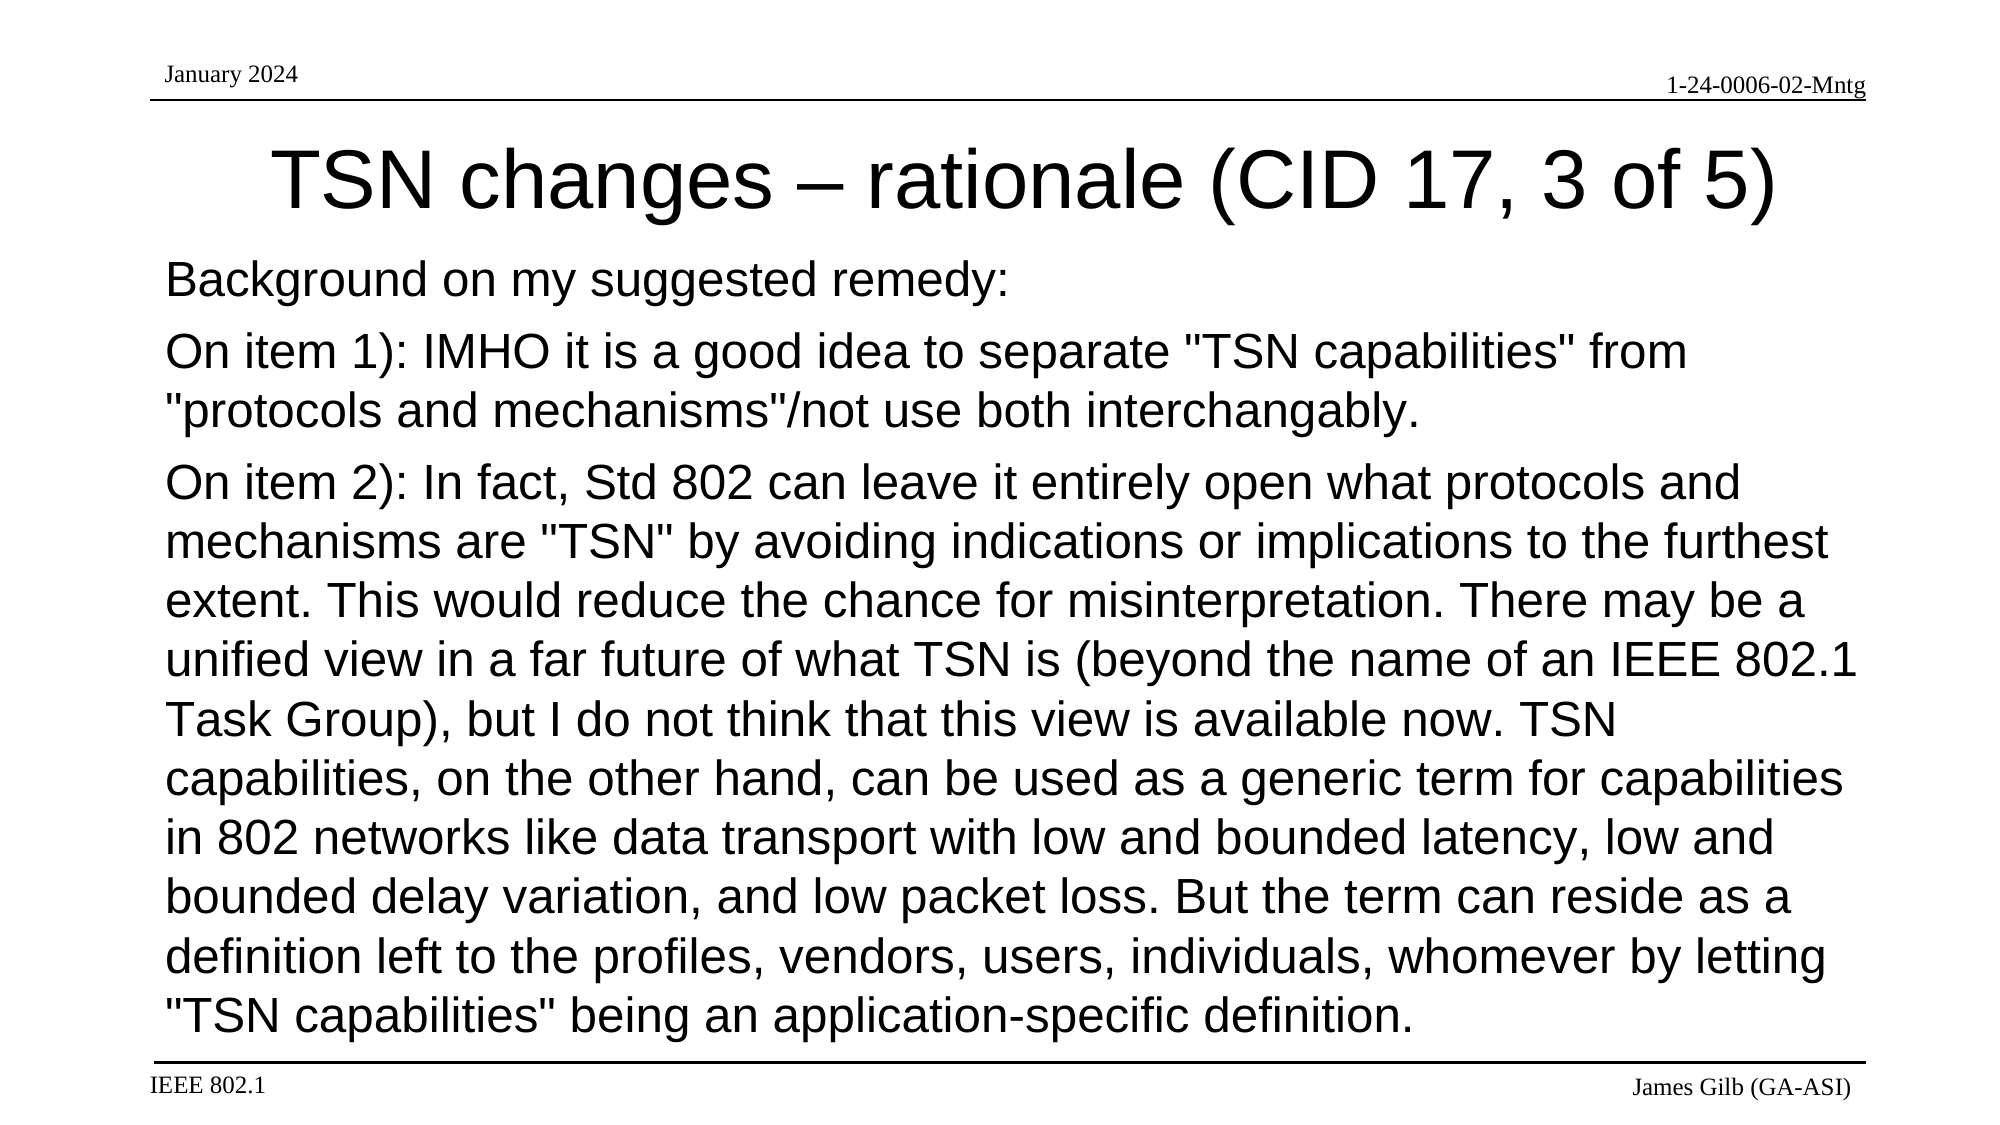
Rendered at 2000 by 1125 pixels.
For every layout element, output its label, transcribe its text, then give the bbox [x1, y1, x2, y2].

title TSN changes – rationale (CID 17, 3 of 5) [150, 112, 1900, 238]
list Background on my suggested remedy: On item 1): IMHO it is a good idea to separate "TSN capabilities" from "protocols and mechanisms"/not use both interchangably. On item 2): In fact, Std 802 can leave it entirely open what protocols and mechanisms are "TSN" by avoiding indications or implications to the furthest extent. This would reduce the chance for misinterpretation. There may be a unified view in a far future of what TSN is (beyond the name of an IEEE 802.1 Task Group), but I do not think that this view is available now. TSN capabilities, on the other hand, can be used as a generic term for capabilities in 802 networks like data transport with low and bounded latency, low and bounded delay variation, and low packet loss. But the term can reside as a definition left to the profiles, vendors, users, individuals, whomever by letting "TSN capabilities" being an application-specific definition. [149, 239, 1900, 1051]
